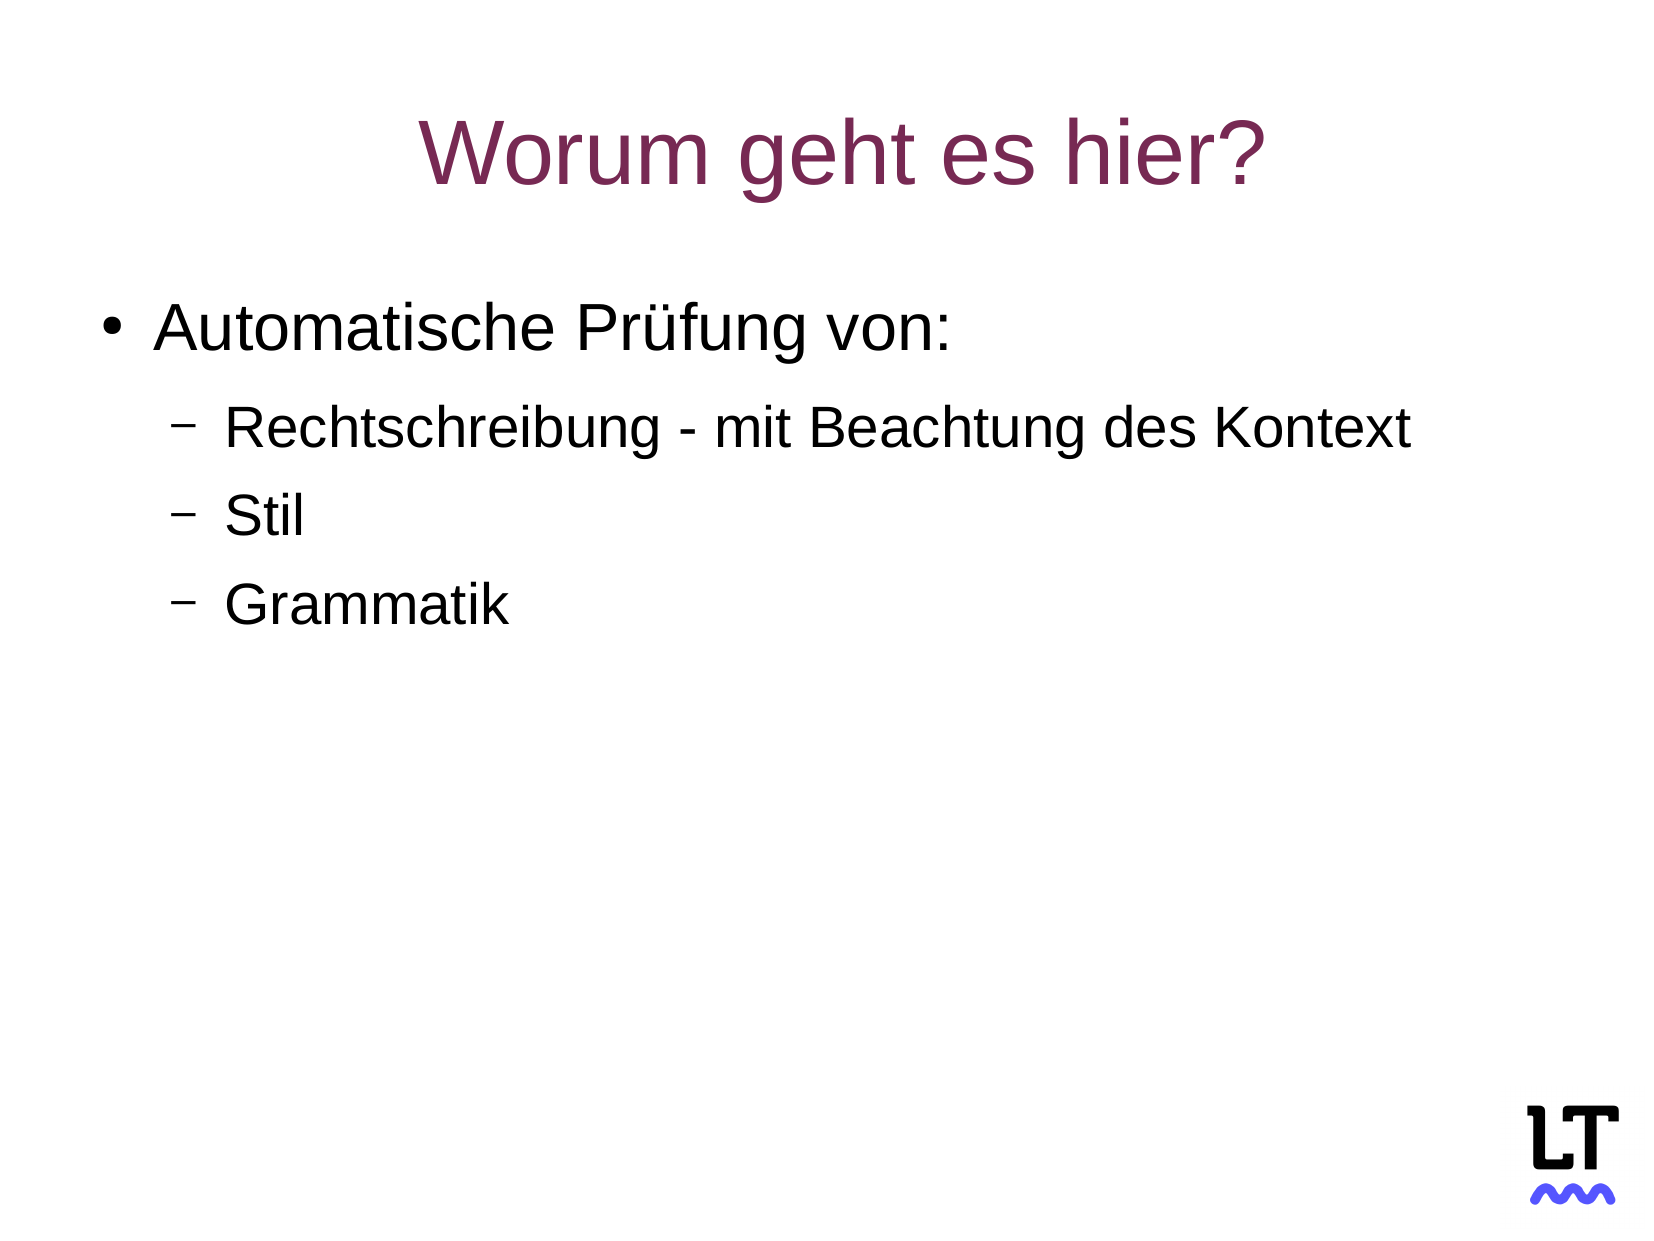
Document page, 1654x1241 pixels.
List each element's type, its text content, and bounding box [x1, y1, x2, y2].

title Worum geht es hier? [82, 49, 1571, 257]
picture [1500, 1086, 1645, 1229]
list Automatische Prüfung von: Rechtschreibung - mit Beachtung des Kontext Stil Grammatik [82, 290, 1538, 1010]
